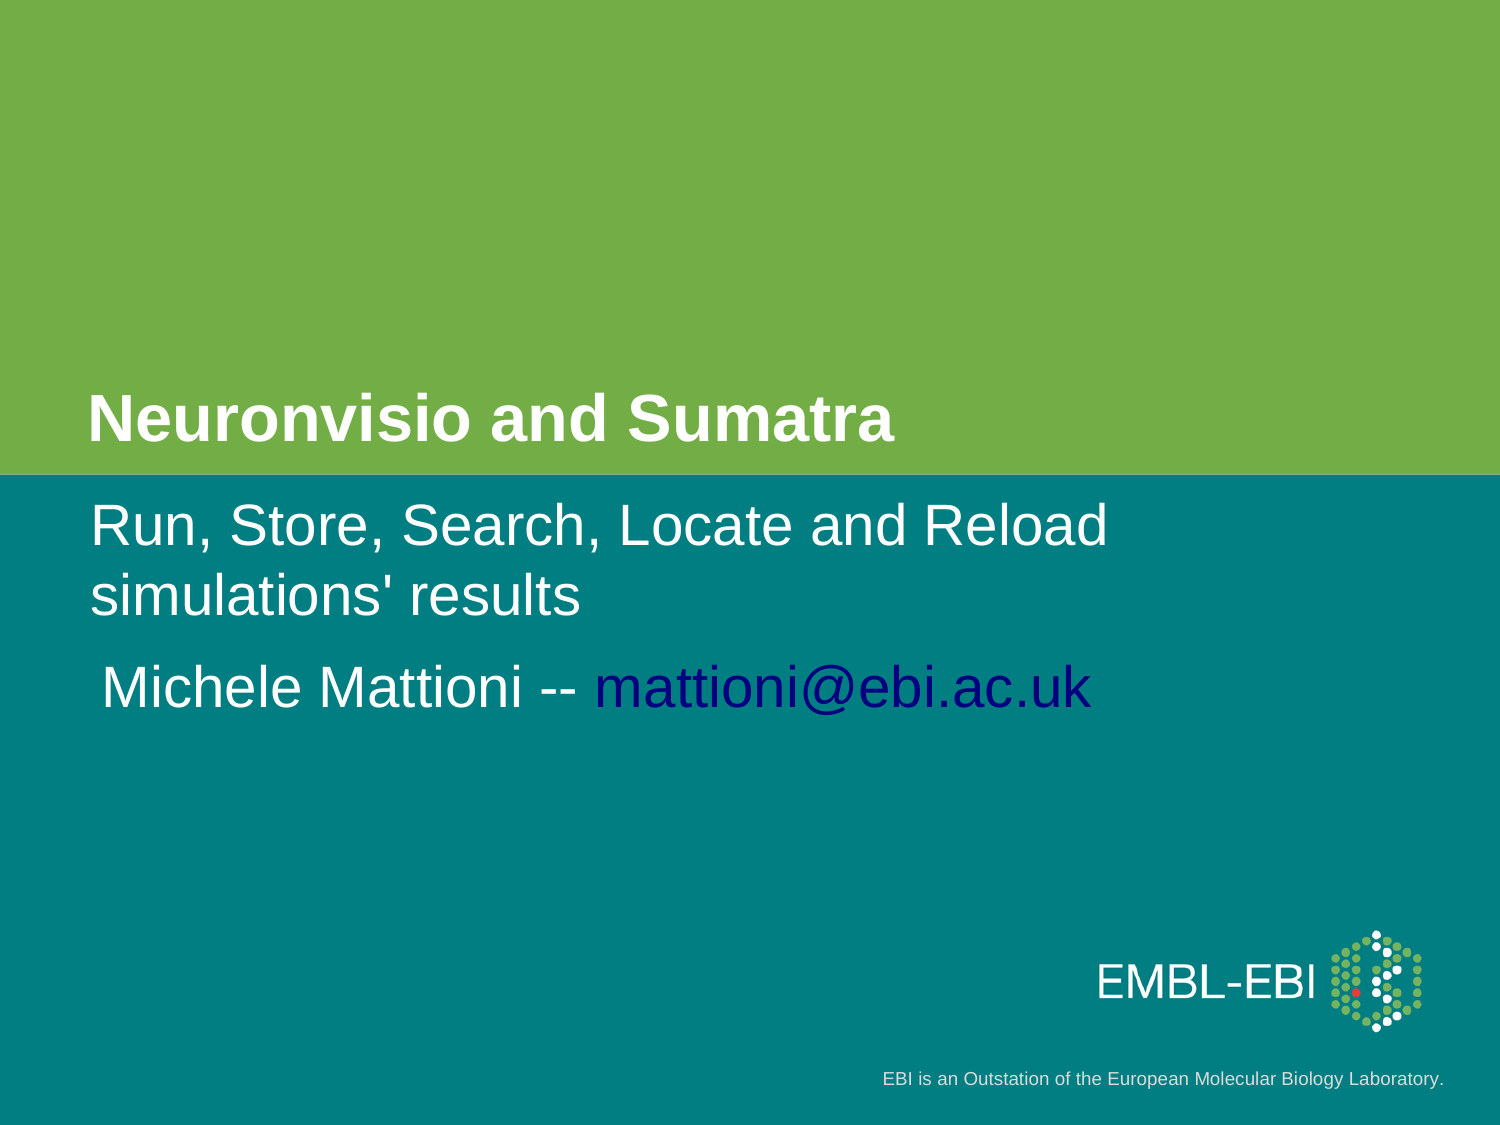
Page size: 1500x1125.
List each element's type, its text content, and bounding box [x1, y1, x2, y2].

picture [1092, 928, 1429, 1035]
subtitle Run, Store, Search, Locate and Reload simulations' results [90, 487, 1141, 628]
title Neuronvisio and Sumatra [87, 374, 1363, 488]
text_box Michele Mattioni -- mattioni@ebi.ac.uk [101, 649, 1152, 720]
